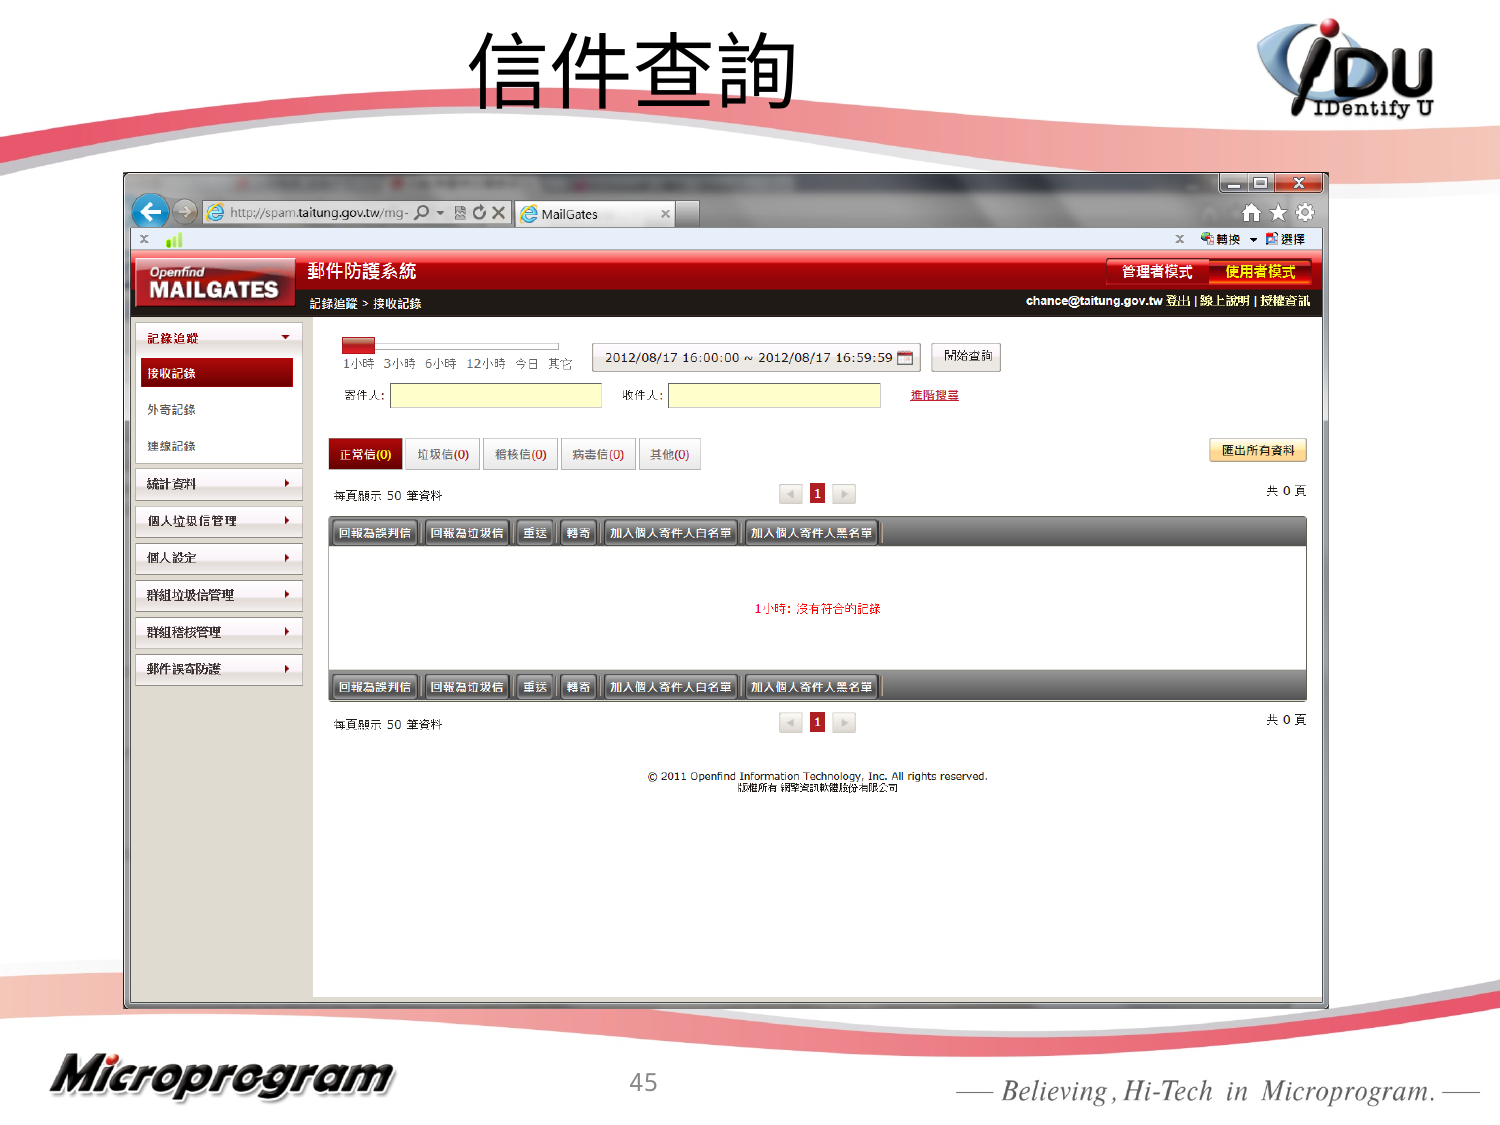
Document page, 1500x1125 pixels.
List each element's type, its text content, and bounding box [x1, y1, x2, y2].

picture [123, 172, 1329, 1009]
text_box [468, 1053, 819, 1114]
title 信件查詢 [35, 11, 1231, 118]
